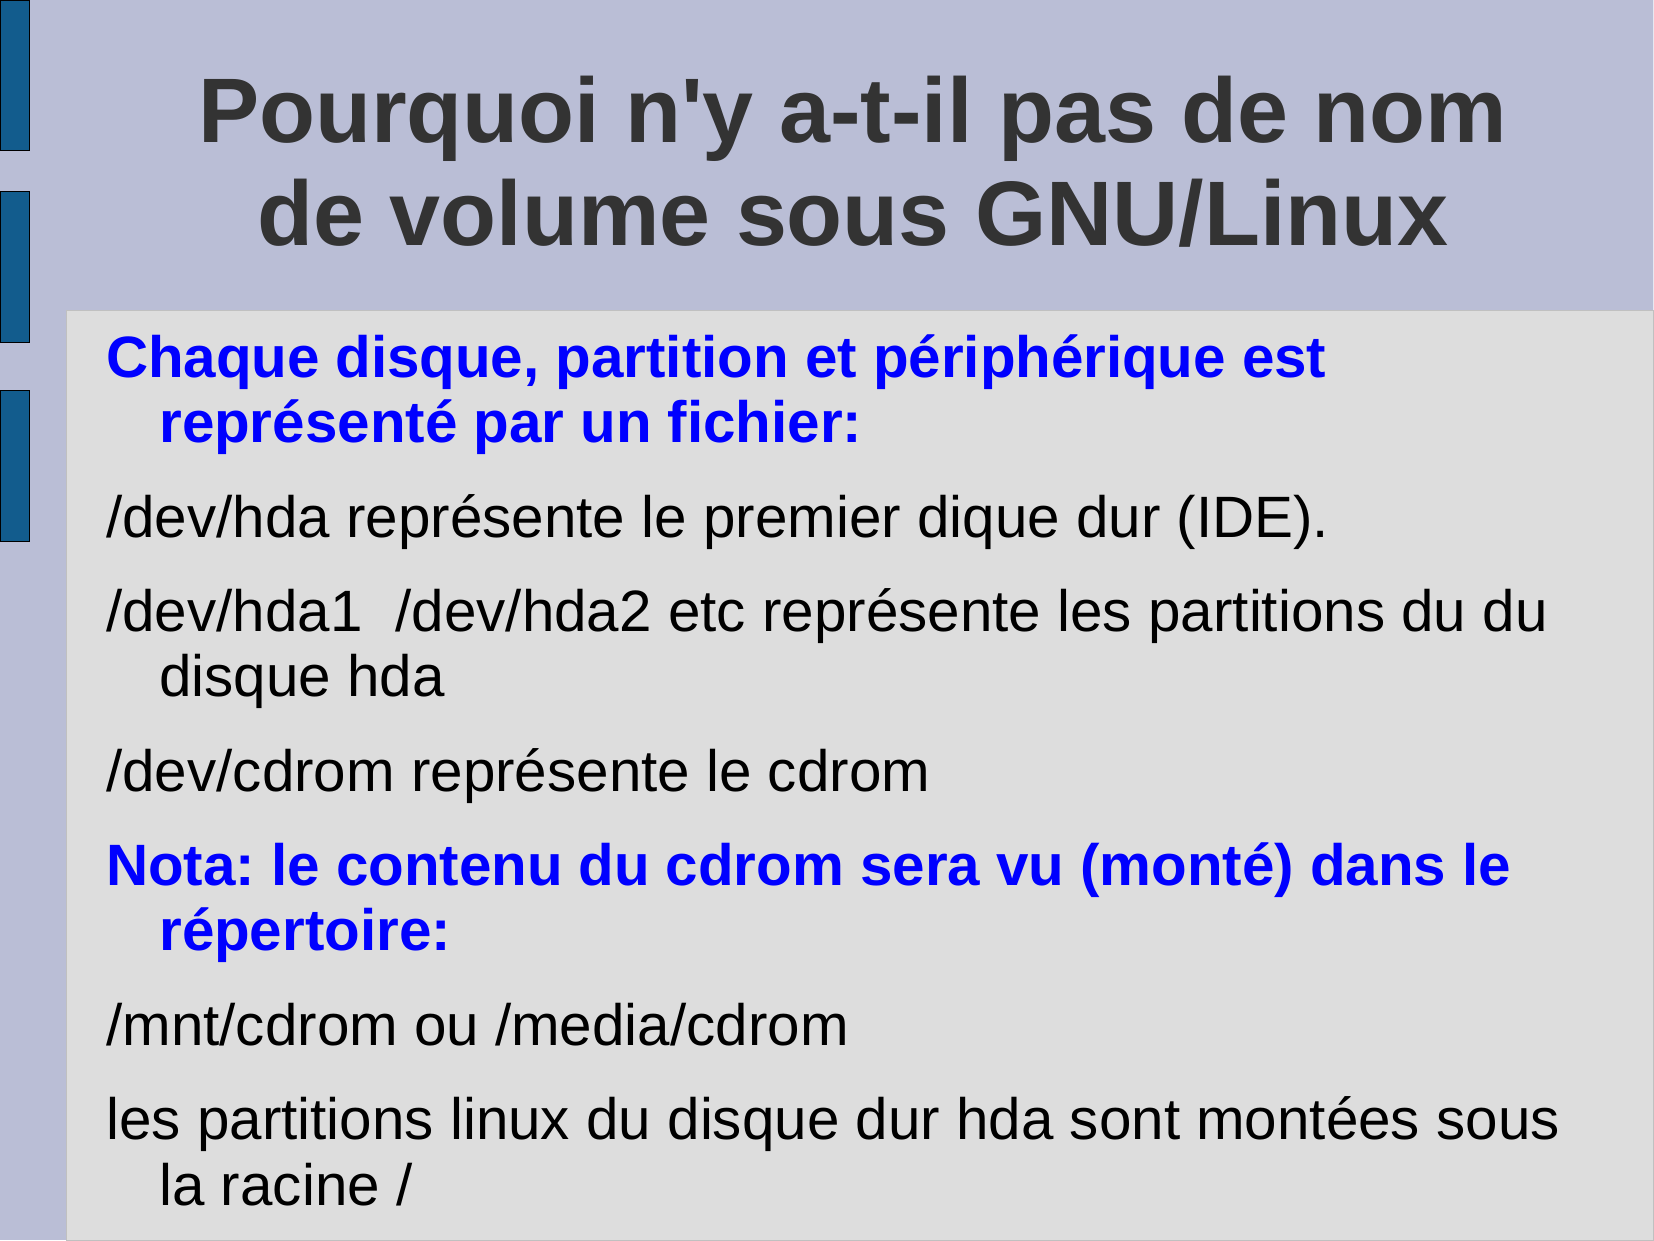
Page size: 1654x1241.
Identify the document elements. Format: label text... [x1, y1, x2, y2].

list Chaque disque, partition et périphérique est représenté par un fichier: /dev/hda représente le premier dique dur (IDE). /dev/hda1 /dev/hda2 etc représente les partitions du du disque hda /dev/cdrom représente le cdrom Nota: le contenu du cdrom sera vu (monté) dans le répertoire: /mnt/cdrom ou /media/cdrom les partitions linux du disque dur hda sont montées sous la racine / [88, 324, 1565, 1241]
title Pourquoi n'y a-t-il pas de nom de volume sous GNU/Linux [147, 58, 1560, 266]
